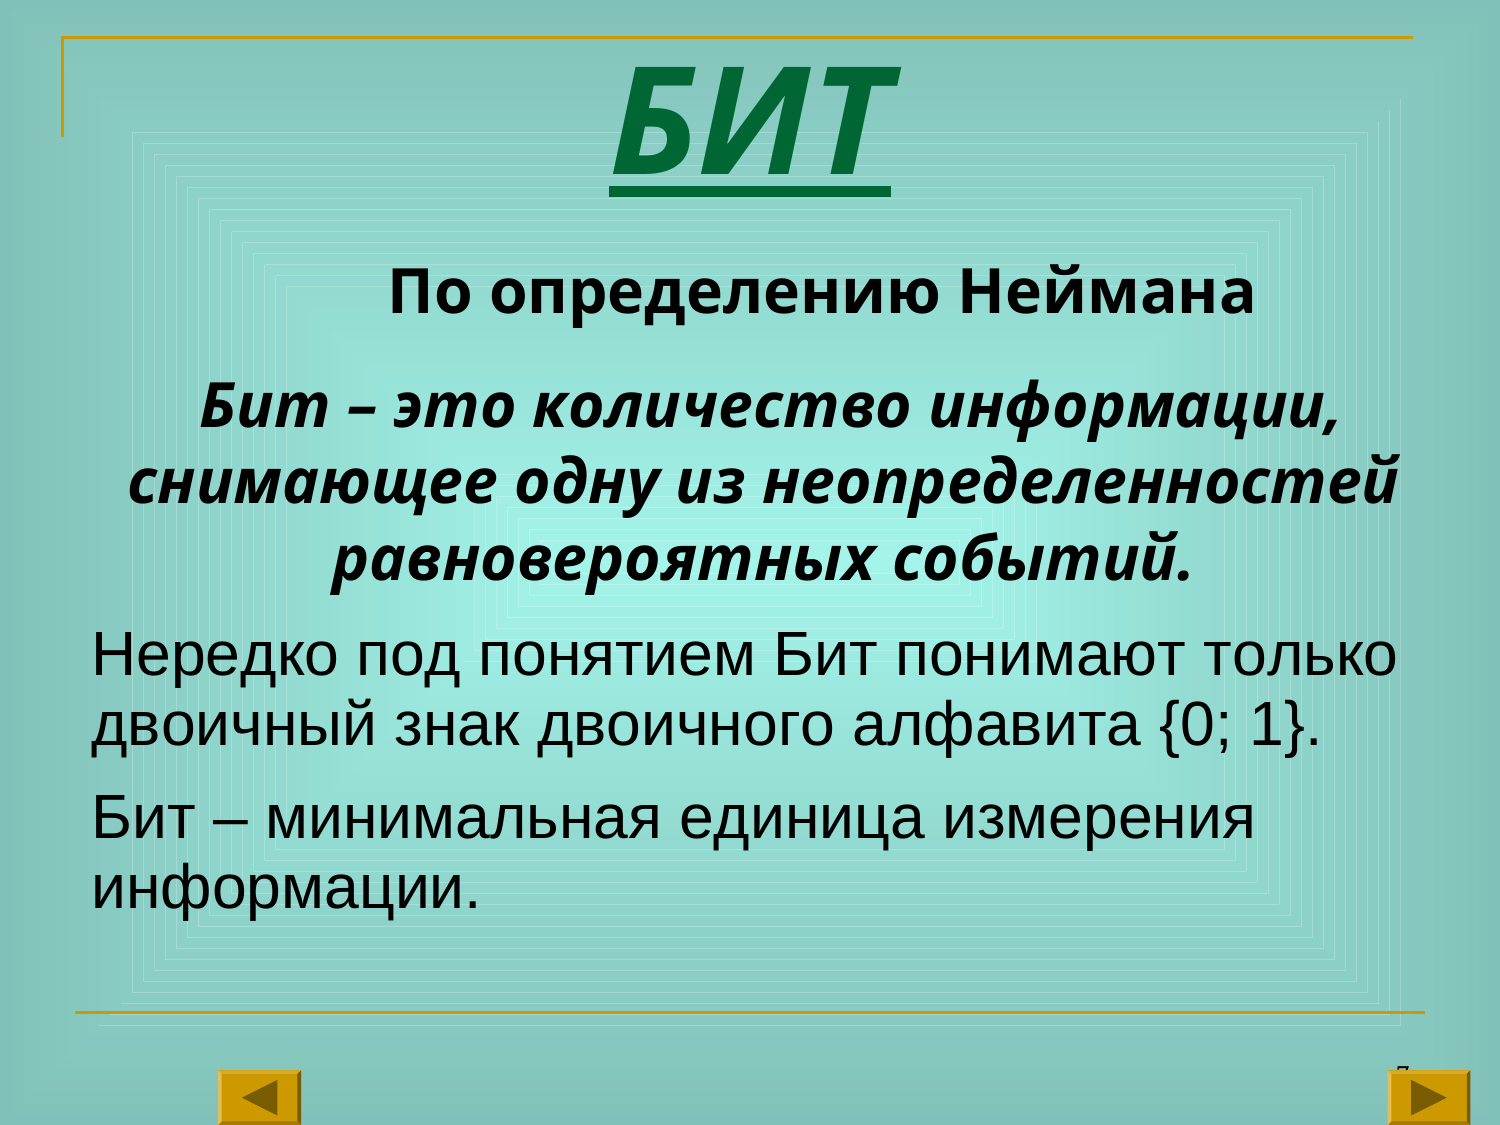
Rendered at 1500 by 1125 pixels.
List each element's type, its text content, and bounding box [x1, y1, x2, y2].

text_box По определению Неймана Бит – это количество информации, снимающее одну из неопределенностей равновероятных событий. [53, 251, 1476, 604]
text_box [1389, 1070, 1471, 1125]
title БИТ [75, 7, 1426, 198]
text_box Нередко под понятием Бит понимают только двоичный знак двоичного алфавита {0; 1}. Бит – минимальная единица измерения информации. [76, 611, 1500, 930]
text_box [220, 1070, 302, 1125]
